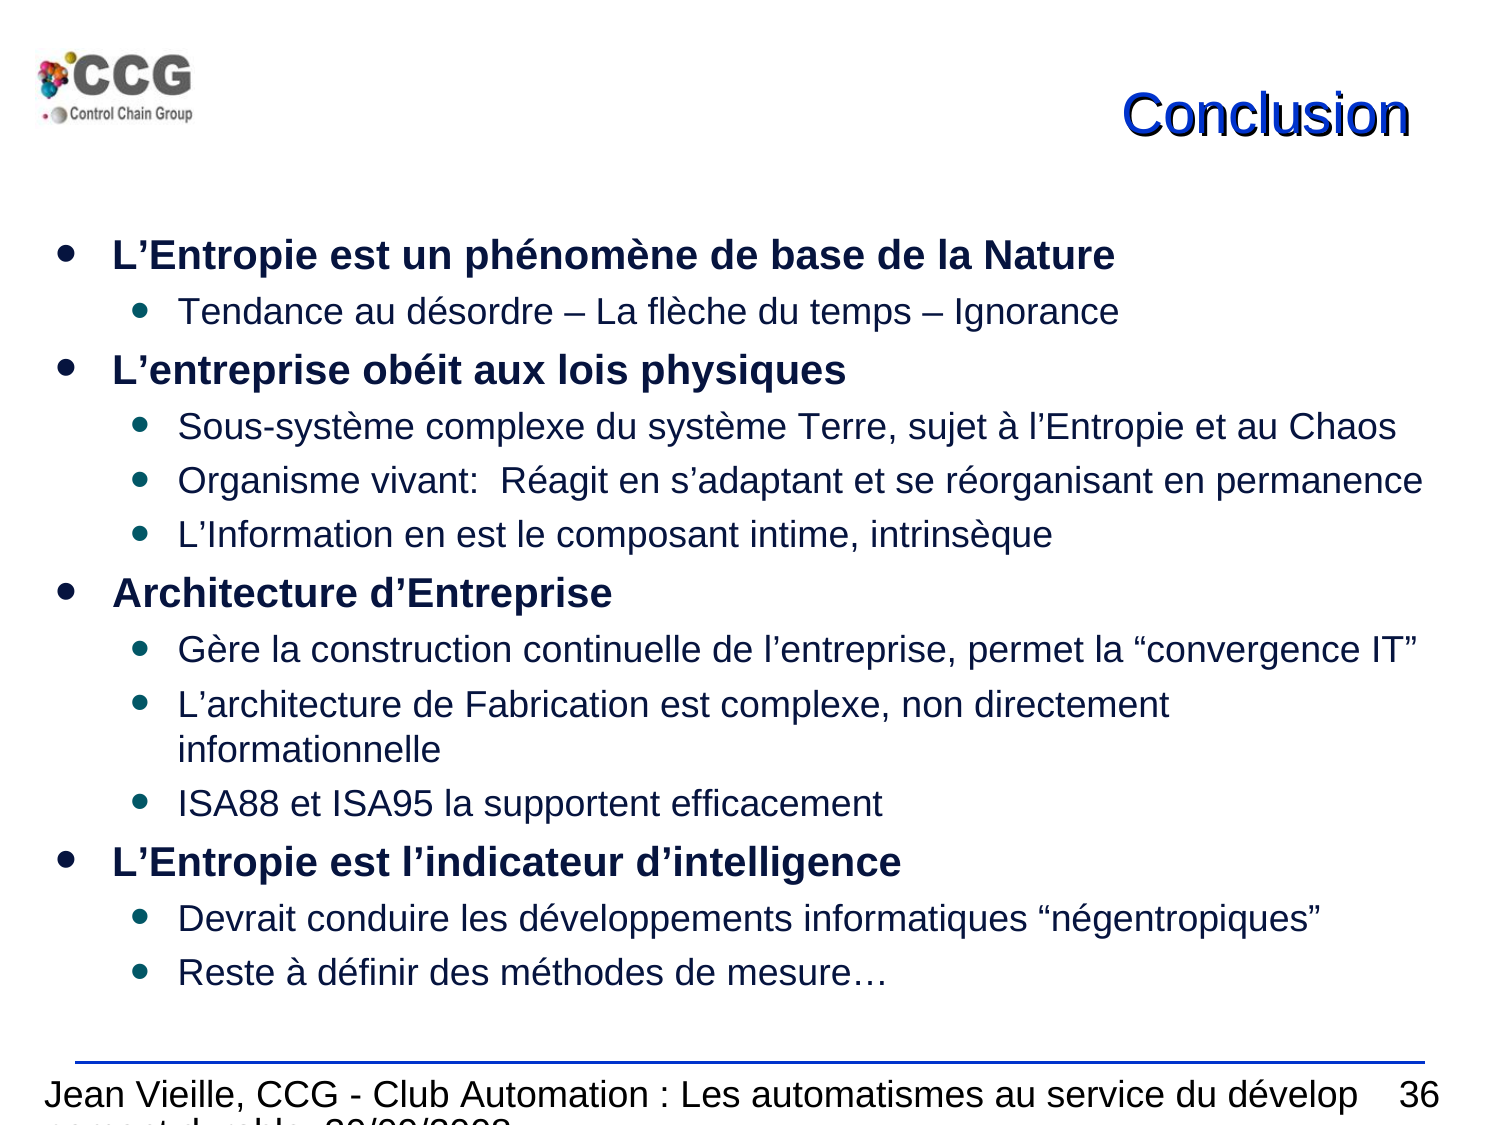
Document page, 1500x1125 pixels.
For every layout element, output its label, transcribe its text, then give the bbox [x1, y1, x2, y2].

picture [35, 48, 195, 129]
title Conclusion [236, 45, 1426, 176]
list L’Entropie est un phénomène de base de la Nature Tendance au désordre – La flèche du temps – Ignorance L’entreprise obéit aux lois physiques Sous-système complexe du système Terre, sujet à l’Entropie et au Chaos Organisme vivant: Réagit en s’adaptant et se réorganisant en permanence L’Information en est le composant intime, intrinsèque Architecture d’Entreprise Gère la construction continuelle de l’entreprise, permet la “convergence IT” L’architecture de Fabrication est complexe, non directement informationnelle ISA88 et ISA95 la supportent efficacement L’Entropie est l’indicateur d’intelligence Devrait conduire les développements informatiques “négentropiques” Reste à définir des méthodes de mesure… [41, 220, 1459, 1041]
